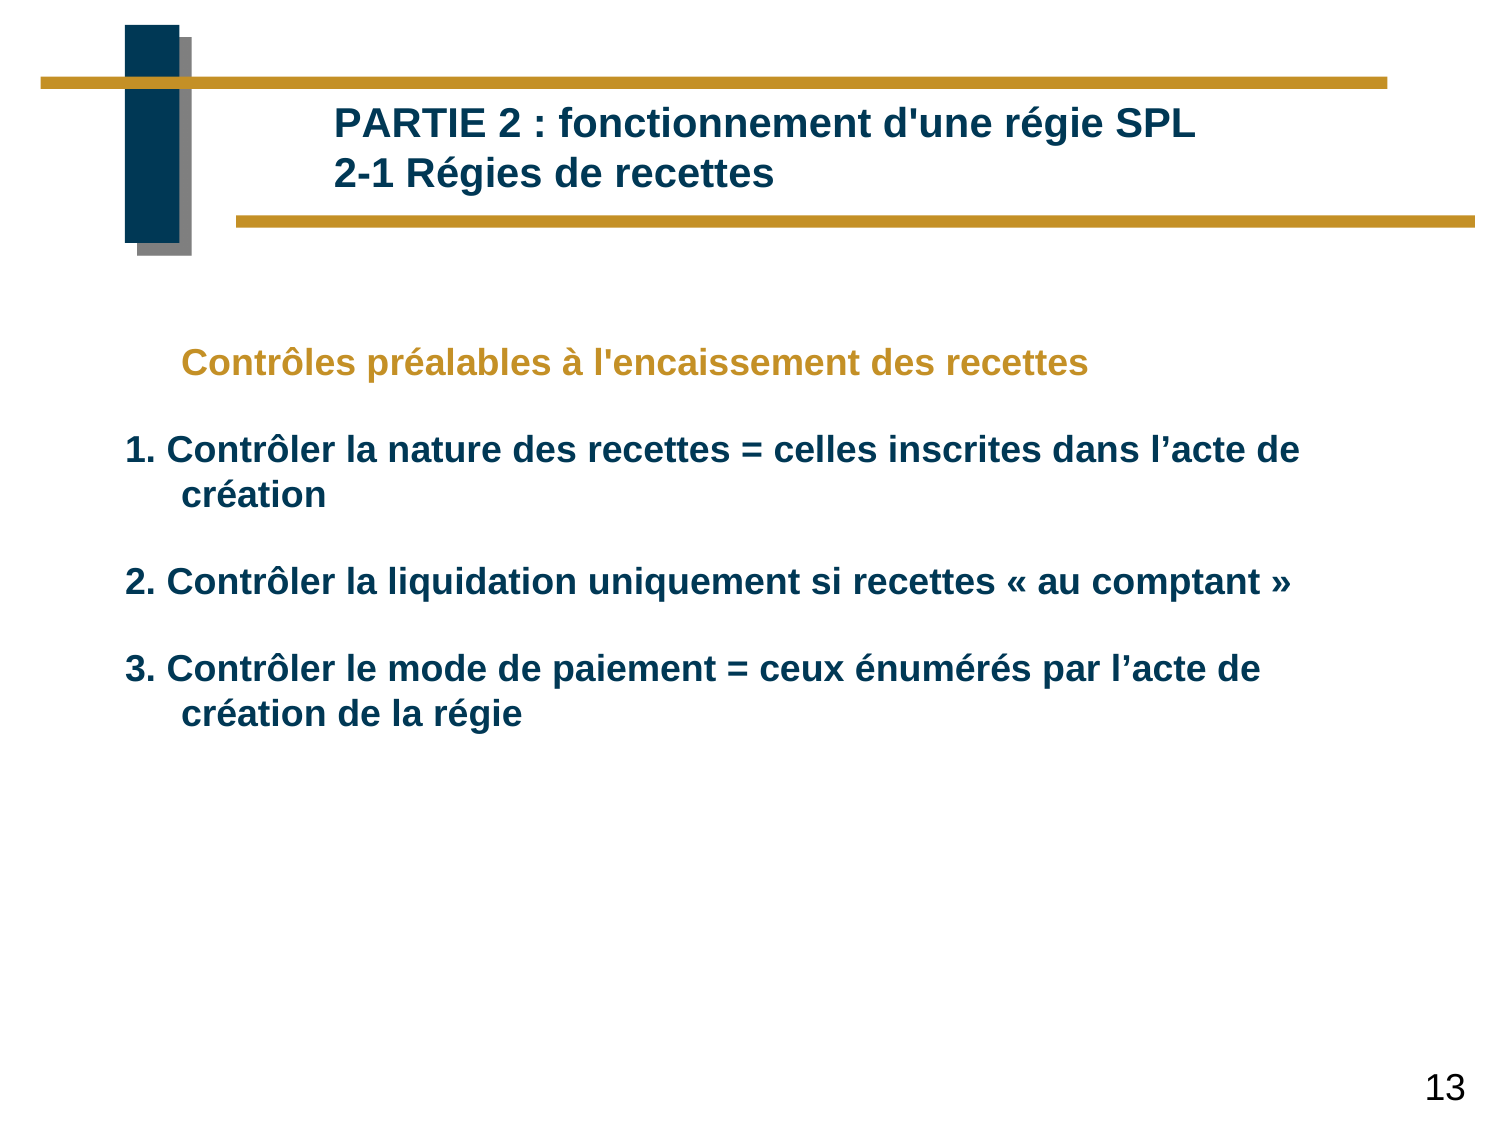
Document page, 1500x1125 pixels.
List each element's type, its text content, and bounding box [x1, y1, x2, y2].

text_box [1316, 215, 1475, 228]
text_box [40, 76, 121, 89]
text_box [124, 179, 180, 243]
list 13 [1252, 1062, 1489, 1125]
text_box [124, 24, 180, 68]
list Contrôles préalables à l'encaissement des recettes 1. Contrôler la nature des recettes = celles inscrites dans l’acte de création 2. Contrôler la liquidation uniquement si recettes « au comptant » 3. Contrôler le mode de paiement = ceux énumérés par l’acte de création de la régie [125, 337, 1382, 1052]
title [121, 68, 1438, 179]
text_box [236, 215, 318, 228]
text_box PARTIE 2 : fonctionnement d'une régie SPL 2-1 Régies de recettes [318, 179, 1316, 249]
